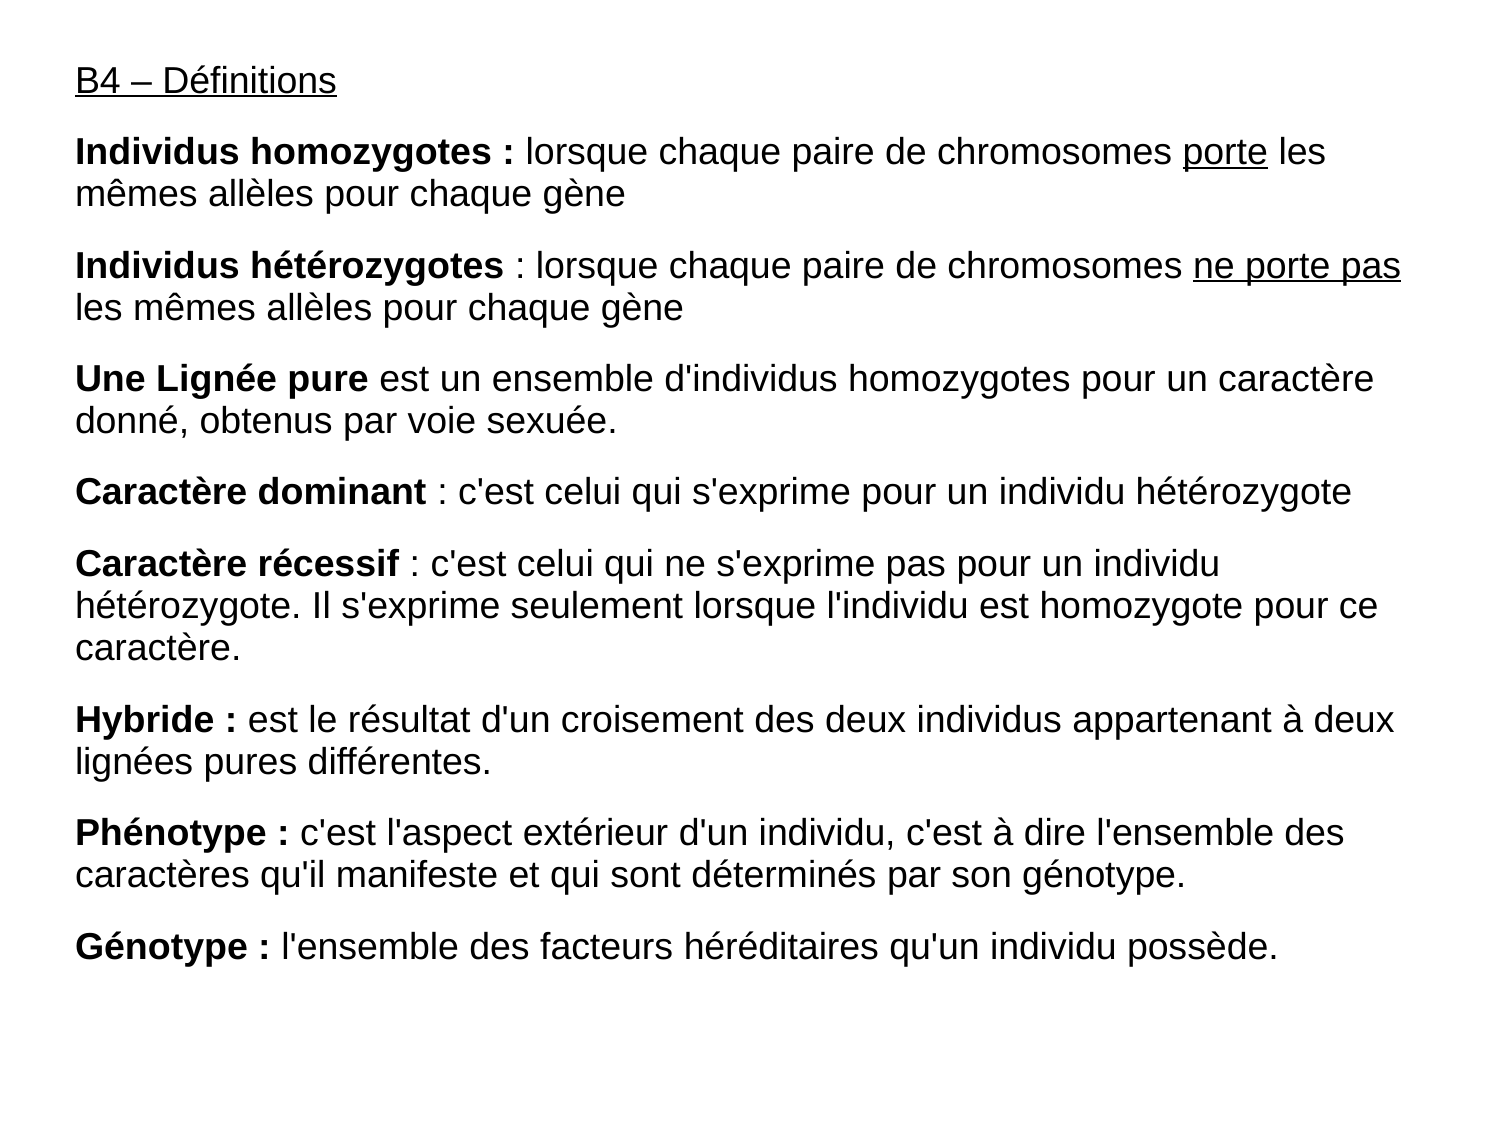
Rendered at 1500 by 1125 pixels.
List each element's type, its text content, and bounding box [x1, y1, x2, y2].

list B4 – Définitions Individus homozygotes : lorsque chaque paire de chromosomes porte les mêmes allèles pour chaque gène Individus hétérozygotes : lorsque chaque paire de chromosomes ne porte pas les mêmes allèles pour chaque gène Une Lignée pure est un ensemble d'individus homozygotes pour un caractère donné, obtenus par voie sexuée. Caractère dominant : c'est celui qui s'exprime pour un individu hétérozygote Caractère récessif : c'est celui qui ne s'exprime pas pour un individu hétérozygote. Il s'exprime seulement lorsque l'individu est homozygote pour ce caractère. Hybride : est le résultat d'un croisement des deux individus appartenant à deux lignées pures différentes. Phénotype : c'est l'aspect extérieur d'un individu, c'est à dire l'ensemble des caractères qu'il manifeste et qui sont déterminés par son génotype. Génotype : l'ensemble des facteurs héréditaires qu'un individu possède. [75, 59, 1425, 1063]
